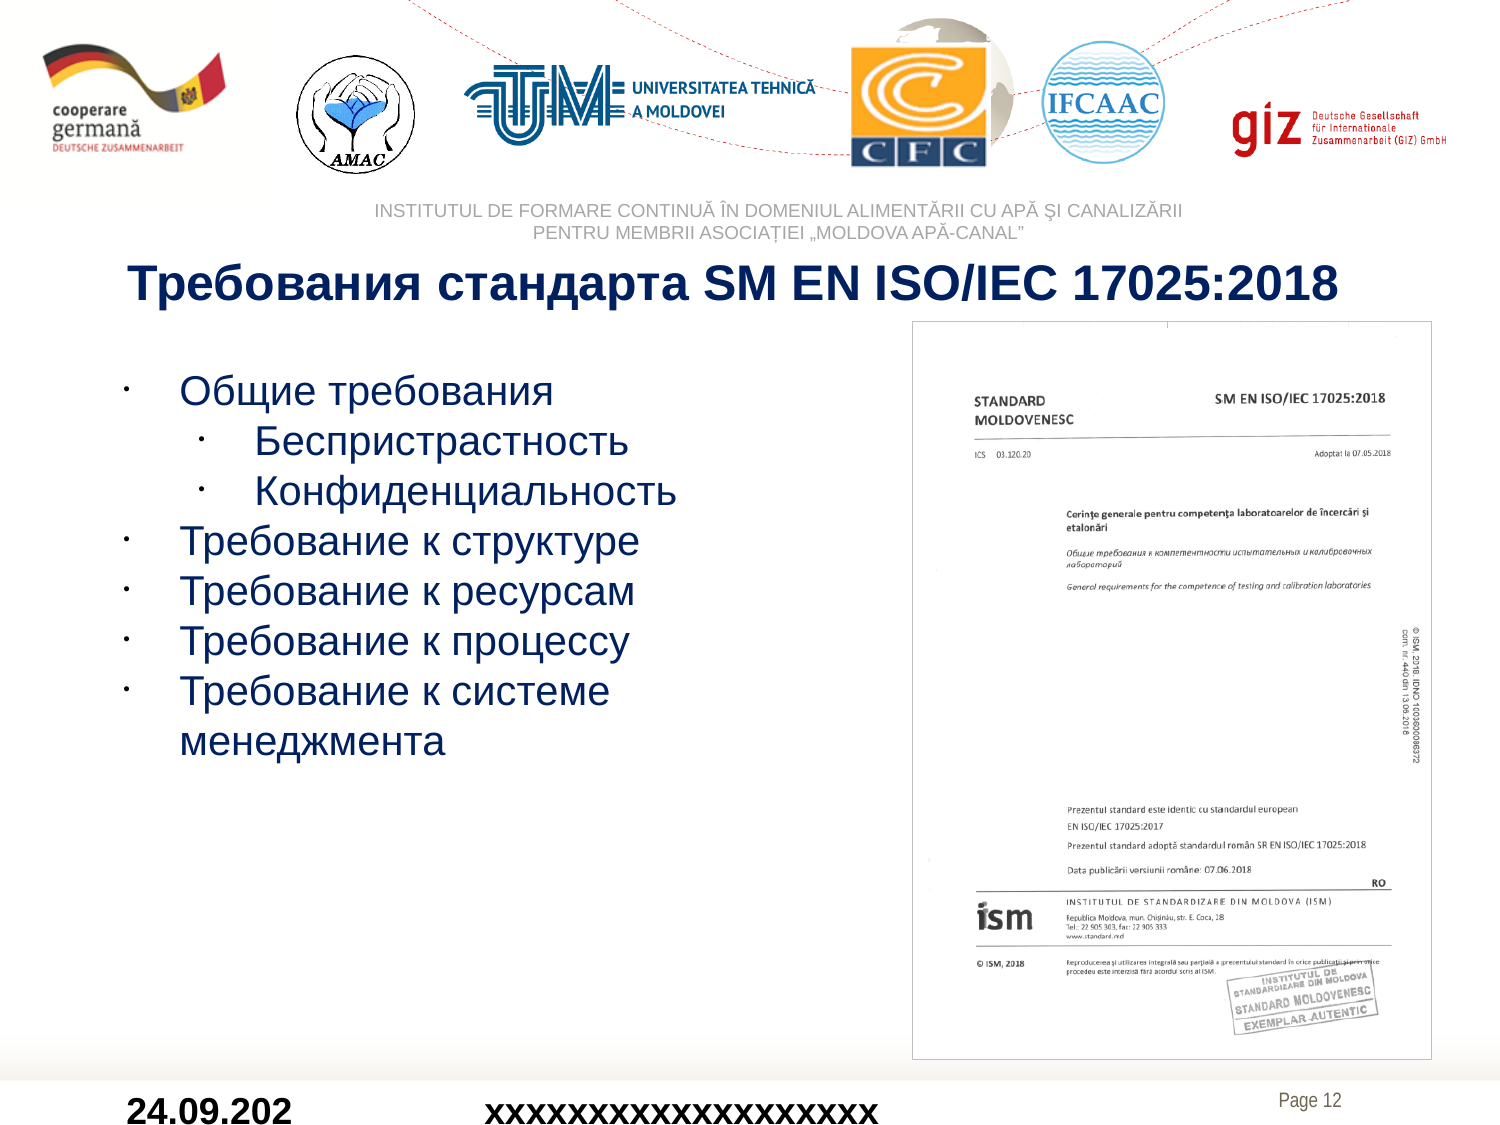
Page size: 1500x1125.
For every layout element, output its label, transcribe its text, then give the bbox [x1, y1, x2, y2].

picture [0, 321, 1500, 1081]
text_box Требования стандарта SM EN ISO/IEC 17025:2018 [112, 243, 1388, 345]
slide_number 14.07.2021 [111, 1079, 324, 1120]
footer xxxxxxxxxxxxxxxxxxx [469, 1079, 1031, 1120]
text_box INSTITUTUL DE FORMARE CONTINUĂ ÎN DOMENIUL ALIMENTĂRII CU APĂ ŞI CANALIZĂRII PENTRU MEMBRII ASOCIAȚIEI „MOLDOVA APĂ-CANAL” [190, 170, 1366, 243]
picture [0, 0, 1500, 206]
text_box Общие требования Беспристрастность Конфиденциальность Требование к структуре Требование к ресурсам Требование к процессу Требование к системе менеджмента [108, 356, 800, 772]
